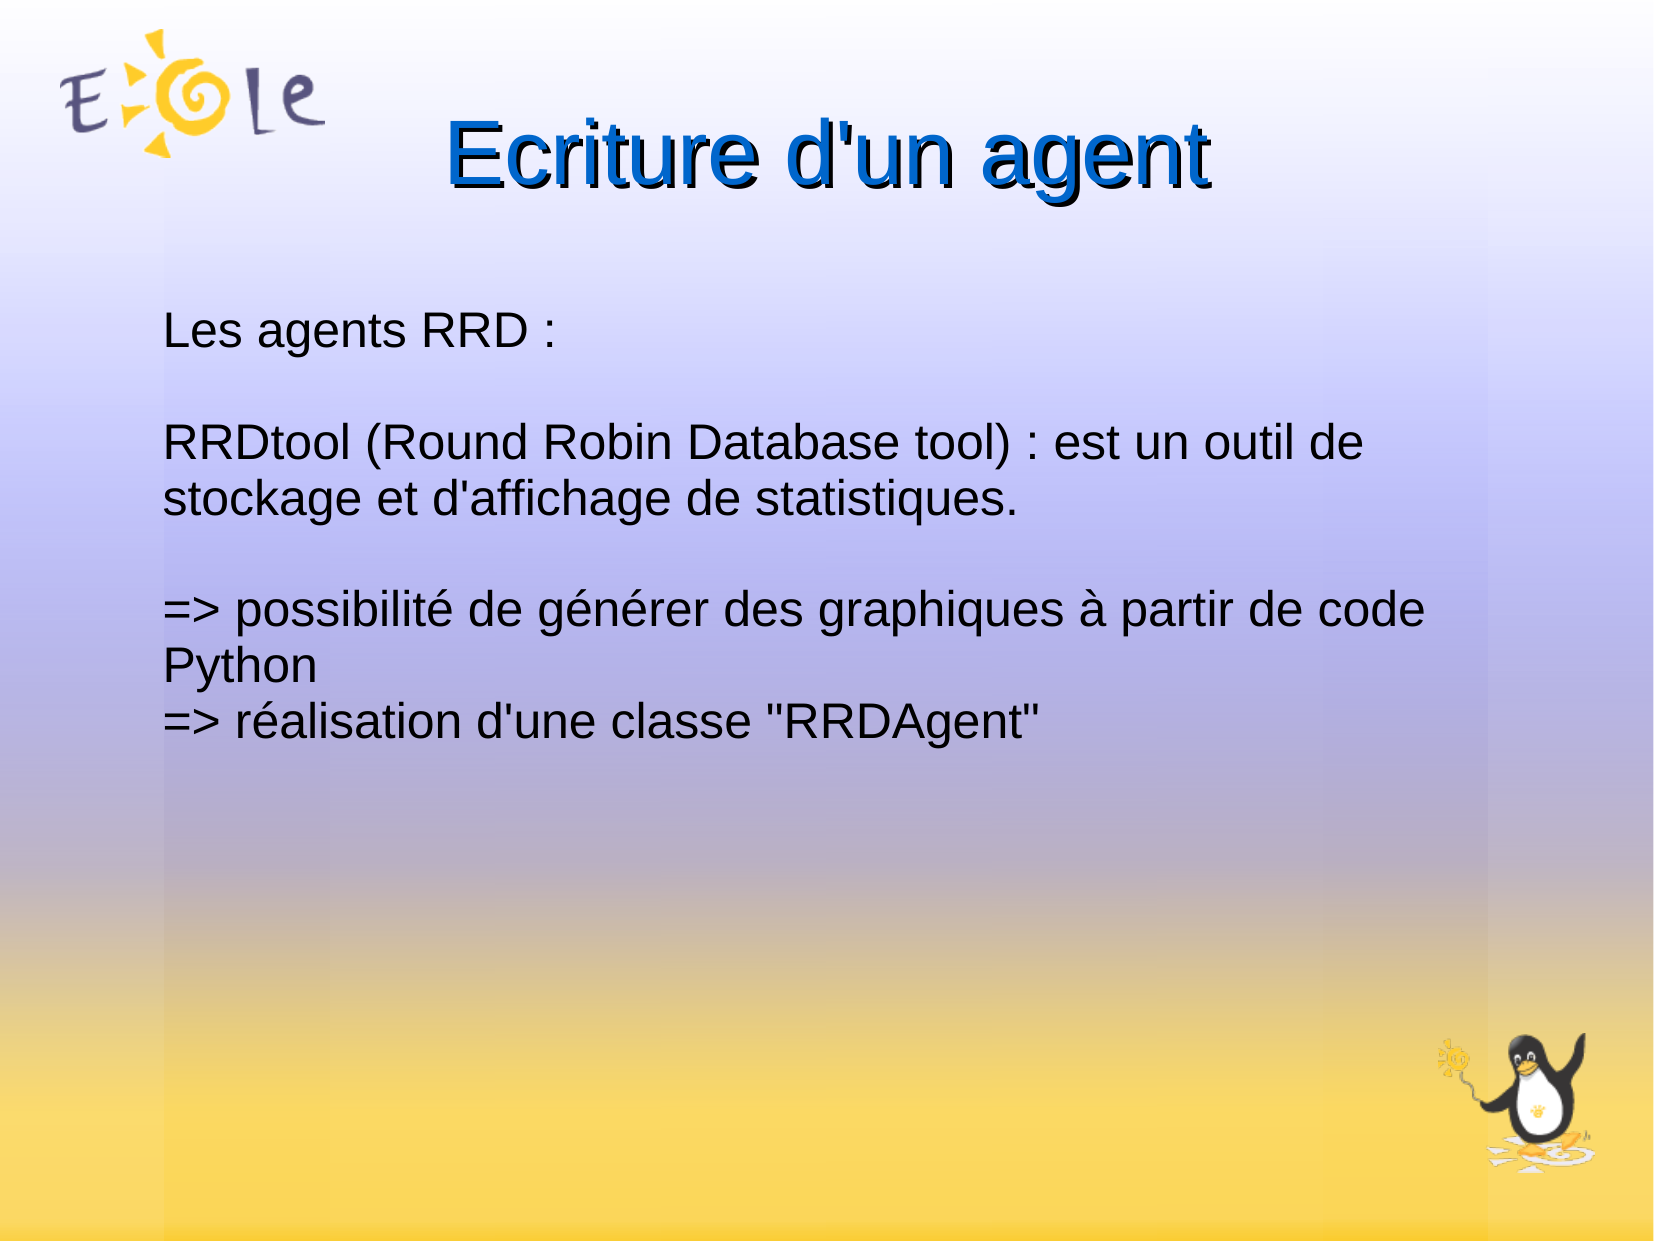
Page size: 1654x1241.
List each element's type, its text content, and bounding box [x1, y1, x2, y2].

text_box [408, 399, 1654, 1079]
title Ecriture d'un agent [82, 49, 1571, 257]
text_box Les agents RRD : RRDtool (Round Robin Database tool) : est un outil de stockage et d'affichage de statistiques. => possibilité de générer des graphiques à partir de code Python => réalisation d'une classe "RRDAgent" [147, 295, 1536, 975]
picture [0, 0, 1654, 1241]
